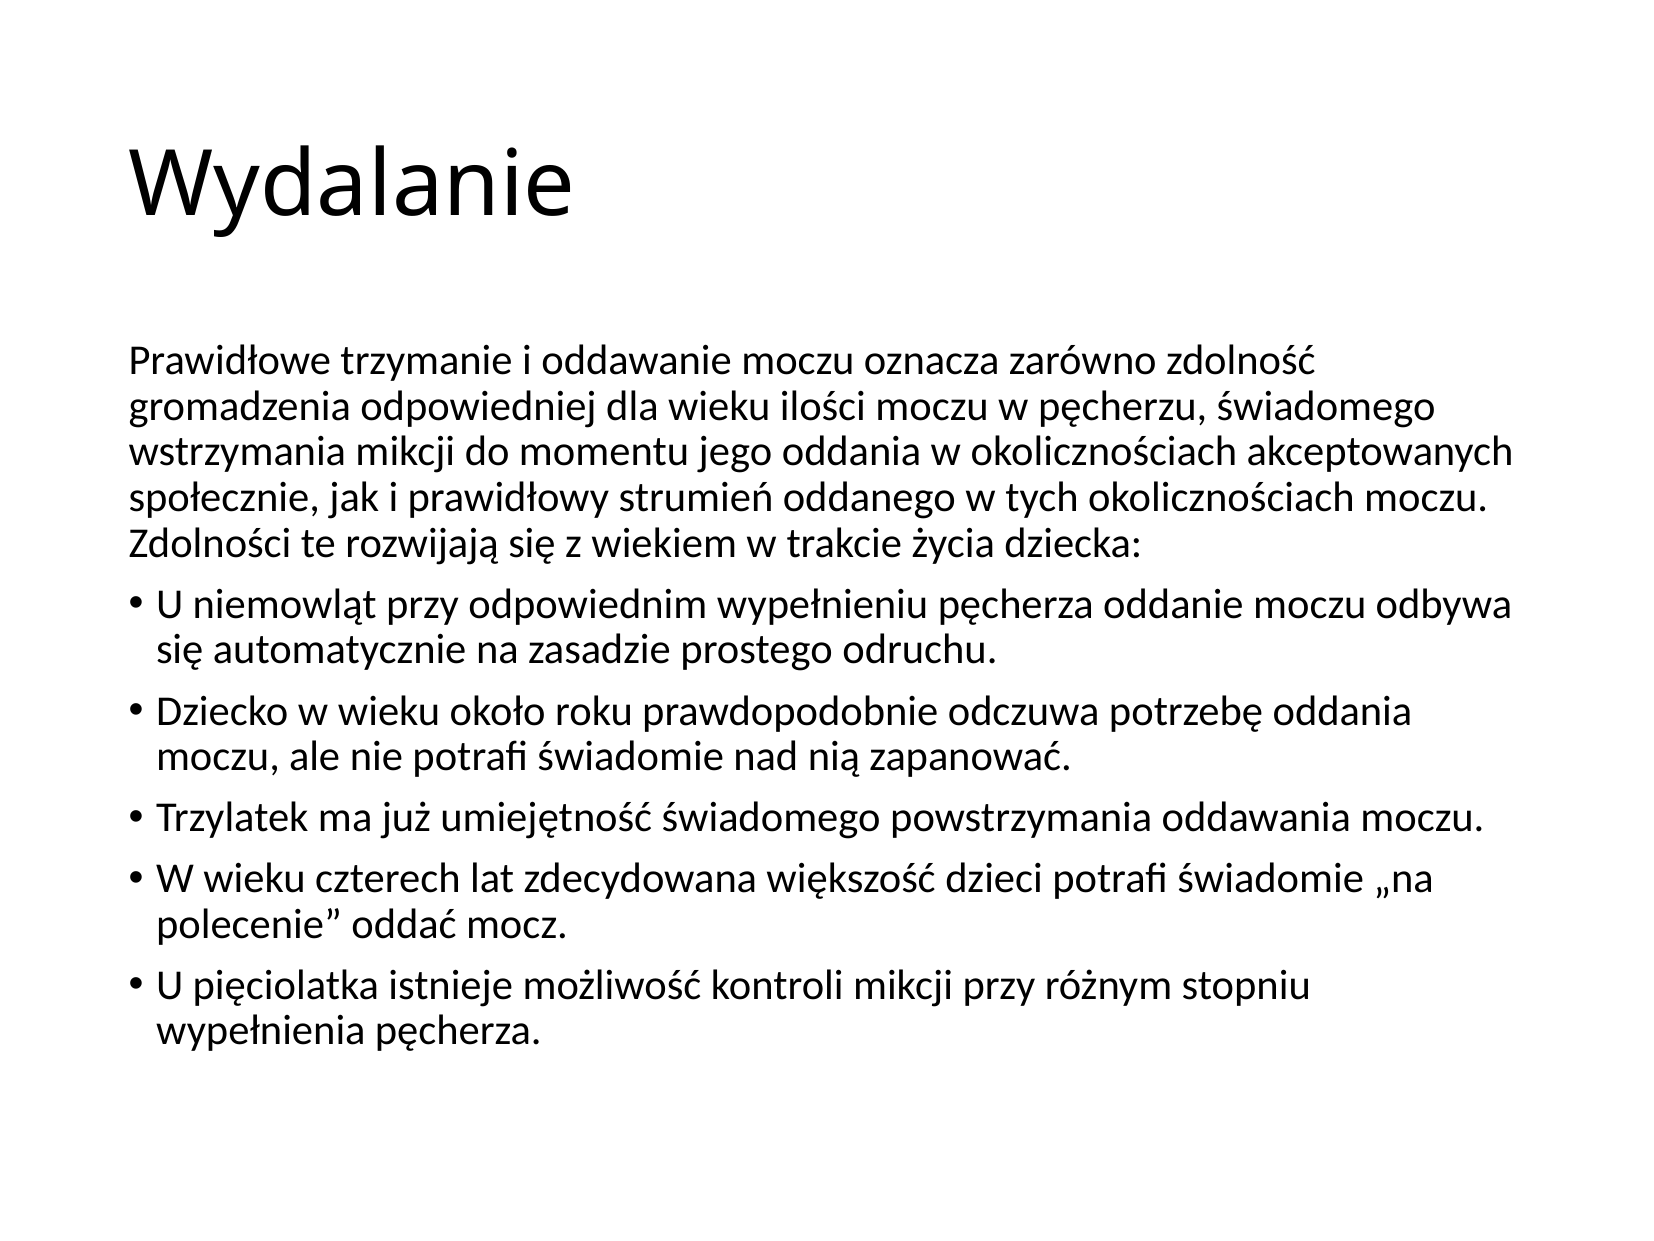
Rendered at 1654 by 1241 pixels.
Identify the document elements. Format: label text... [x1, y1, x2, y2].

list Prawidłowe trzymanie i oddawanie moczu oznacza zarówno zdolność gromadzenia odpowiedniej dla wieku ilości moczu w pęcherzu, świadomego wstrzymania mikcji do momentu jego oddania w okolicznościach akceptowanych społecznie, jak i prawidłowy strumień oddanego w tych okolicznościach moczu. Zdolności te rozwijają się z wiekiem w trakcie życia dziecka: U niemowląt przy odpowiednim wypełnieniu pęcherza oddanie moczu odbywa się automatycznie na zasadzie prostego odruchu. Dziecko w wieku około roku prawdopodobnie odczuwa potrzebę oddania moczu, ale nie potrafi świadomie nad nią zapanować. Trzylatek ma już umiejętność świadomego powstrzymania oddawania moczu. W wieku czterech lat zdecydowana większość dzieci potrafi świadomie „na polecenie” oddać mocz. U pięciolatka istnieje możliwość kontroli mikcji przy różnym stopniu wypełnienia pęcherza. [113, 330, 1540, 1117]
title Wydalanie [113, 65, 1540, 306]
